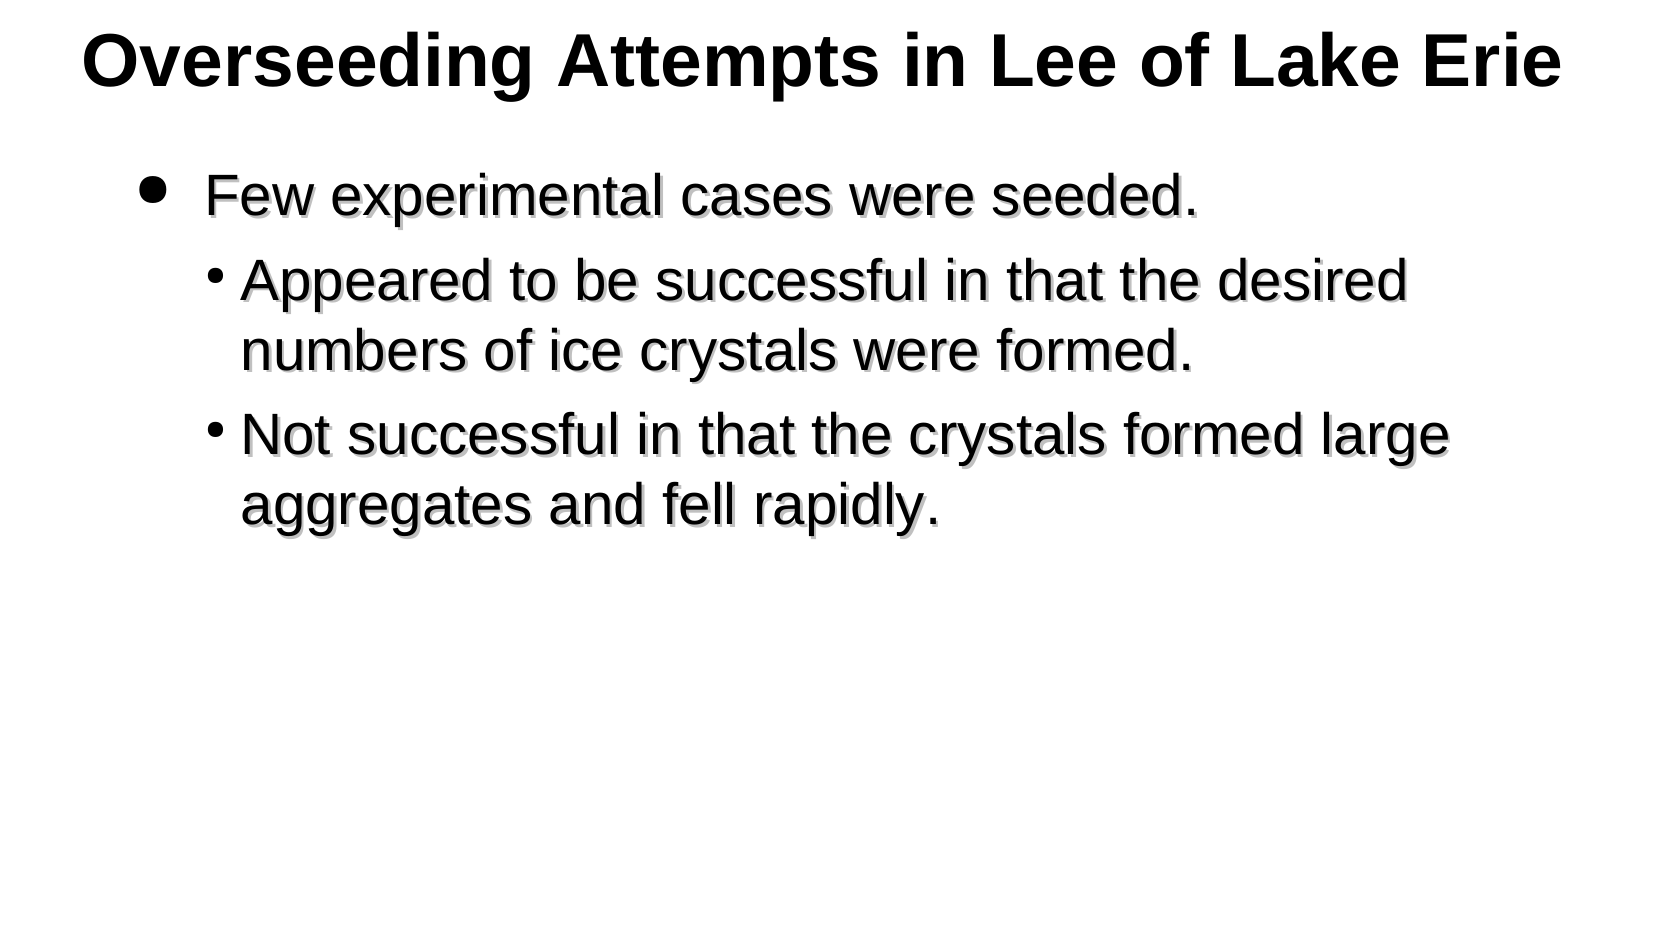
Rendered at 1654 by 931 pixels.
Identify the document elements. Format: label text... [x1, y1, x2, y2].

text_box Few experimental cases were seeded. Appeared to be successful in that the desired numbers of ice crystals were formed. Not successful in that the crystals formed large aggregates and fell rapidly. [49, 150, 1538, 544]
title Overseeding Attempts in Lee of Lake Erie [0, 5, 1651, 107]
